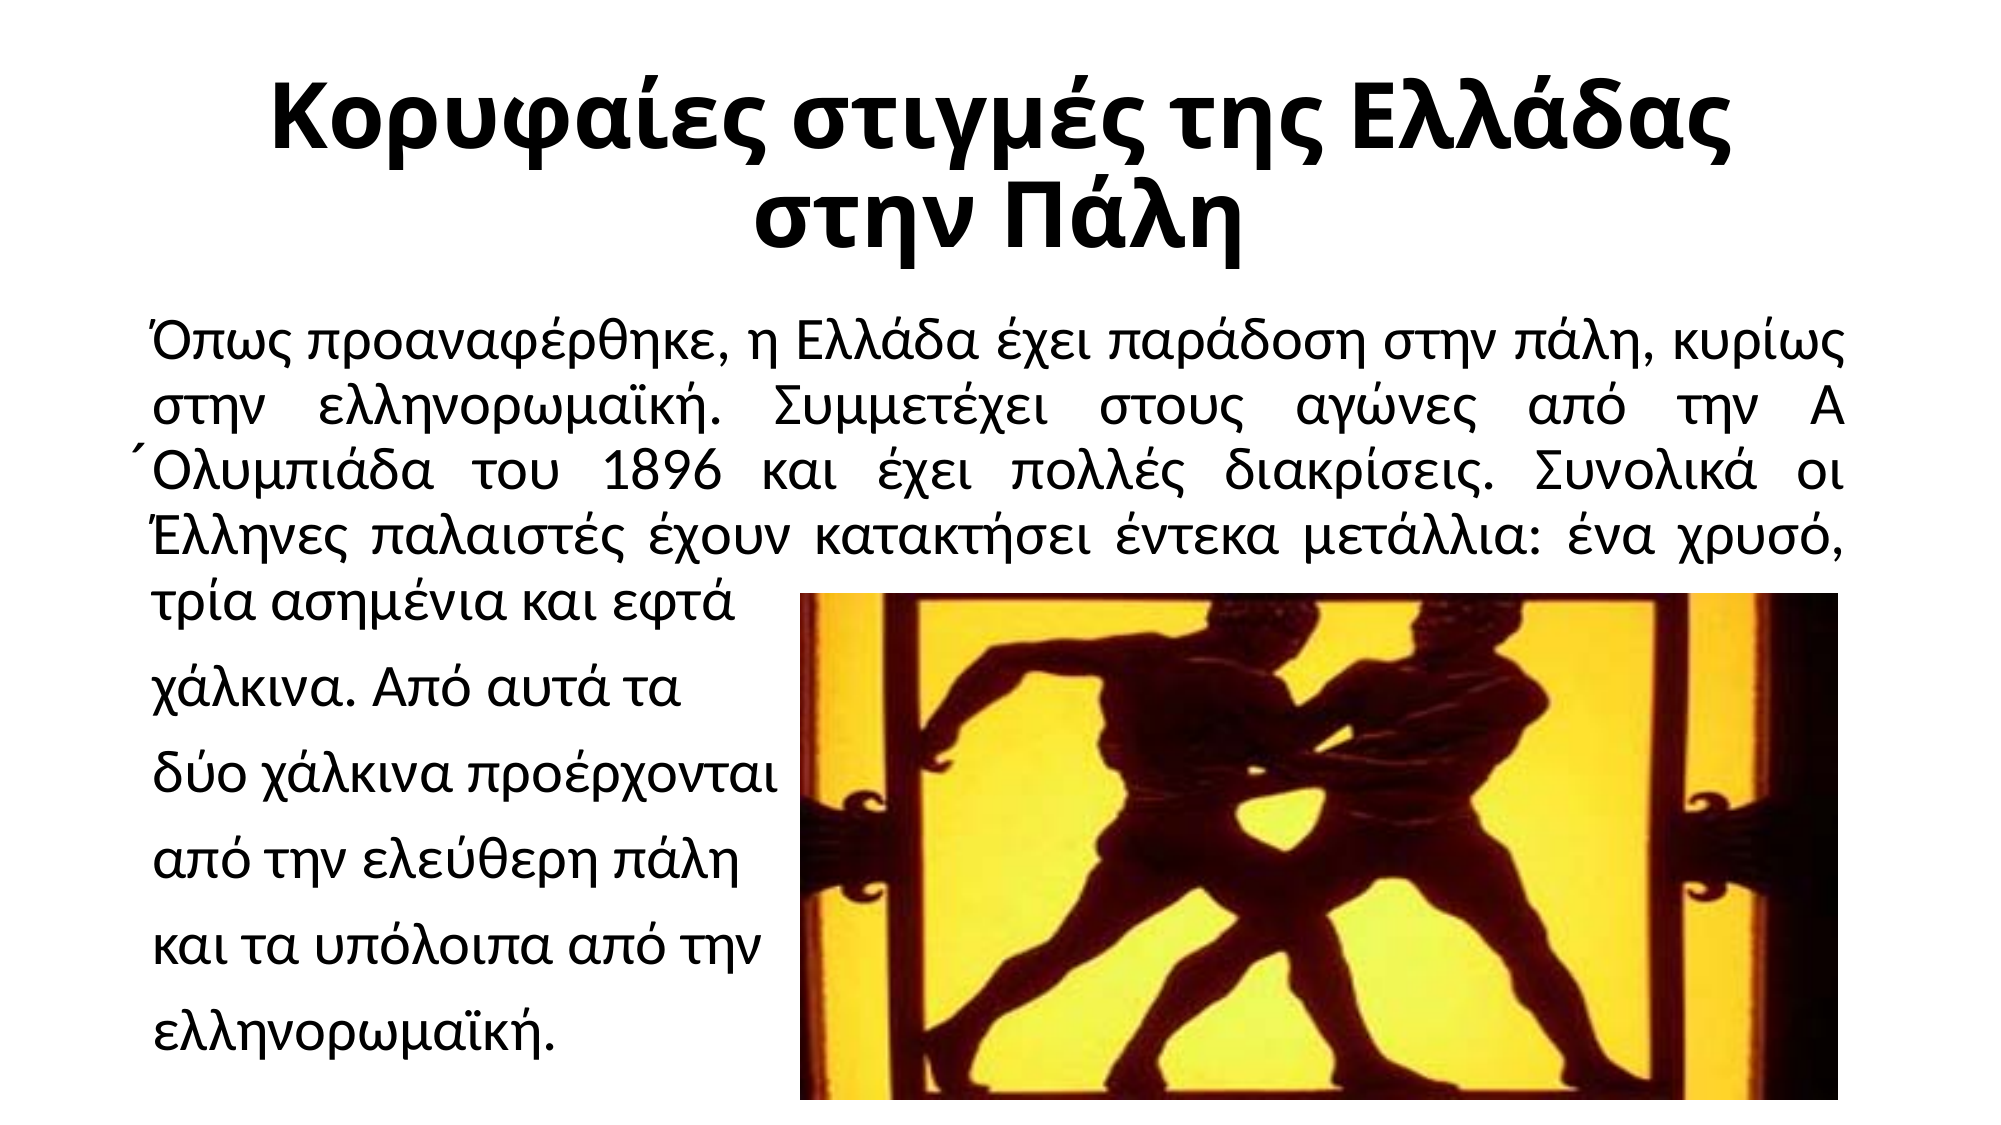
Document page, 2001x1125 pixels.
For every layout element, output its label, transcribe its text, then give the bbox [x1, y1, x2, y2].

list Όπως προαναφέρθηκε, η Ελλάδα έχει παράδοση στην πάλη, κυρίως στην ελληνορωμαϊκή. Συμμετέχει στους αγώνες από την Α ́Ολυμπιάδα του 1896 και έχει πολλές διακρίσεις. Συνολικά οι Έλληνες παλαιστές έχουν κατακτήσει έντεκα μετάλλια: ένα χρυσό, τρία ασημένια και εφτά χάλκινα. Από αυτά τα δύο χάλκινα προέρχονται από την ελεύθερη πάλη και τα υπόλοιπα από την ελληνορωμαϊκή. [137, 299, 1863, 1100]
picture [800, 593, 1838, 1100]
title Κορυφαίες στιγμές της Ελλάδας στην Πάλη [137, 59, 1863, 278]
